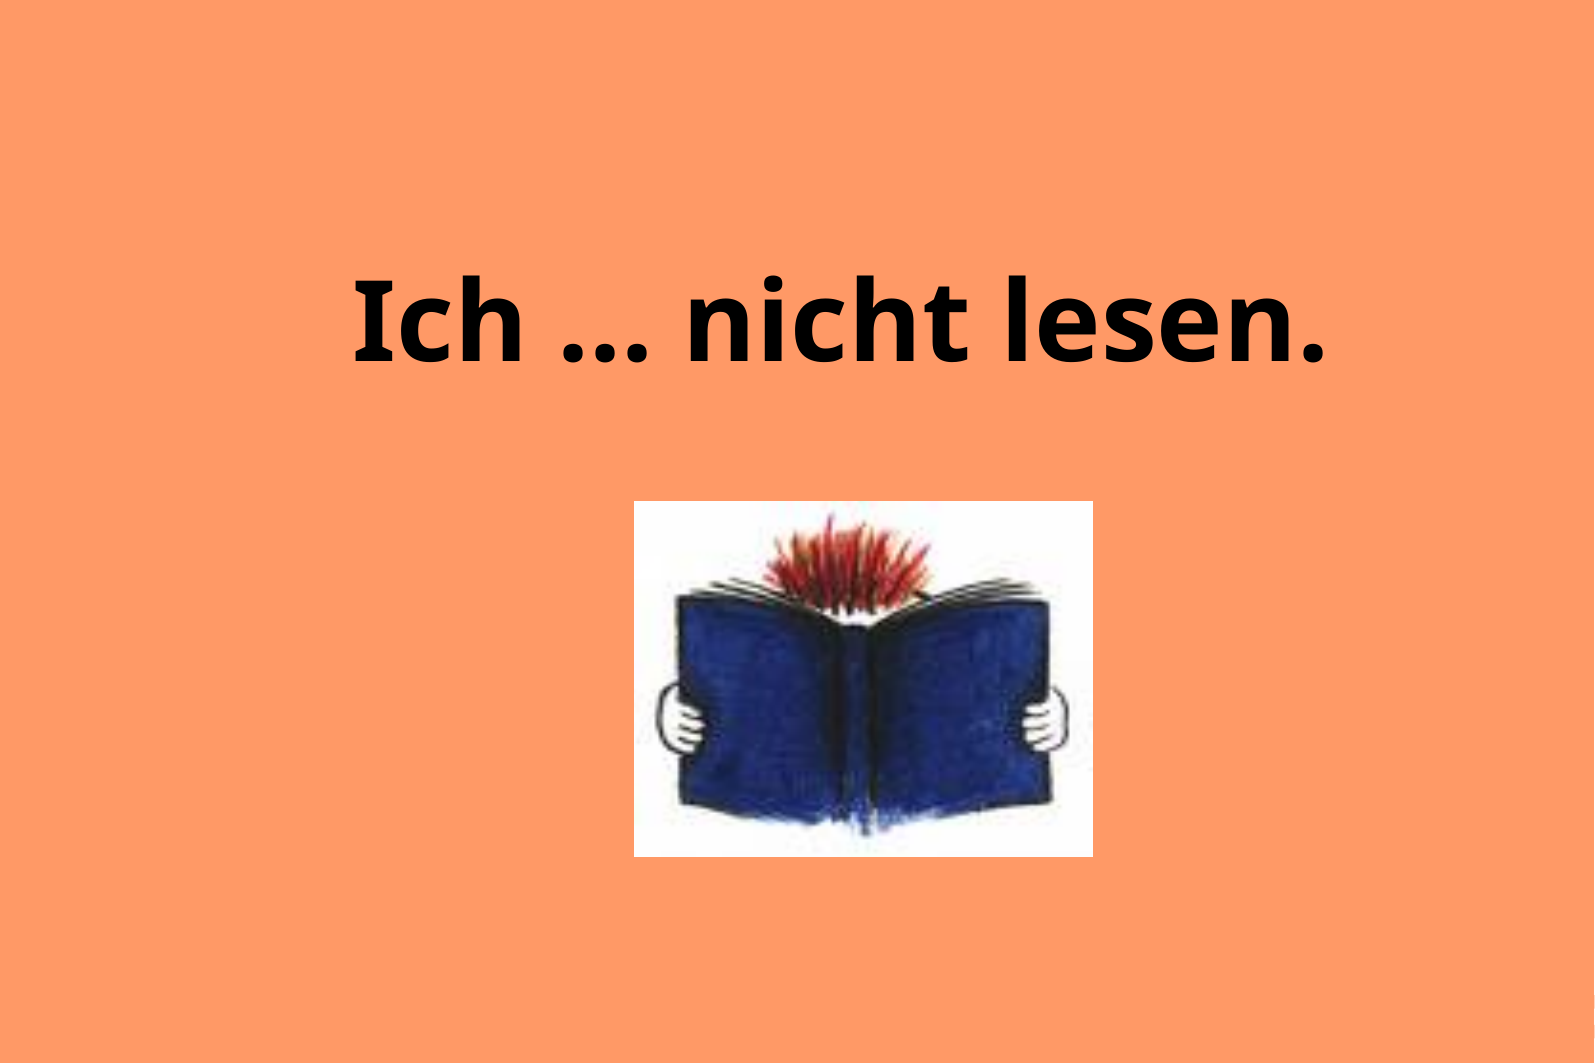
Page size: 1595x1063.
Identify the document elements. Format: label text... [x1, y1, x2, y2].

picture [634, 501, 1093, 857]
subtitle Ich ... nicht lesen. [147, 0, 1536, 842]
